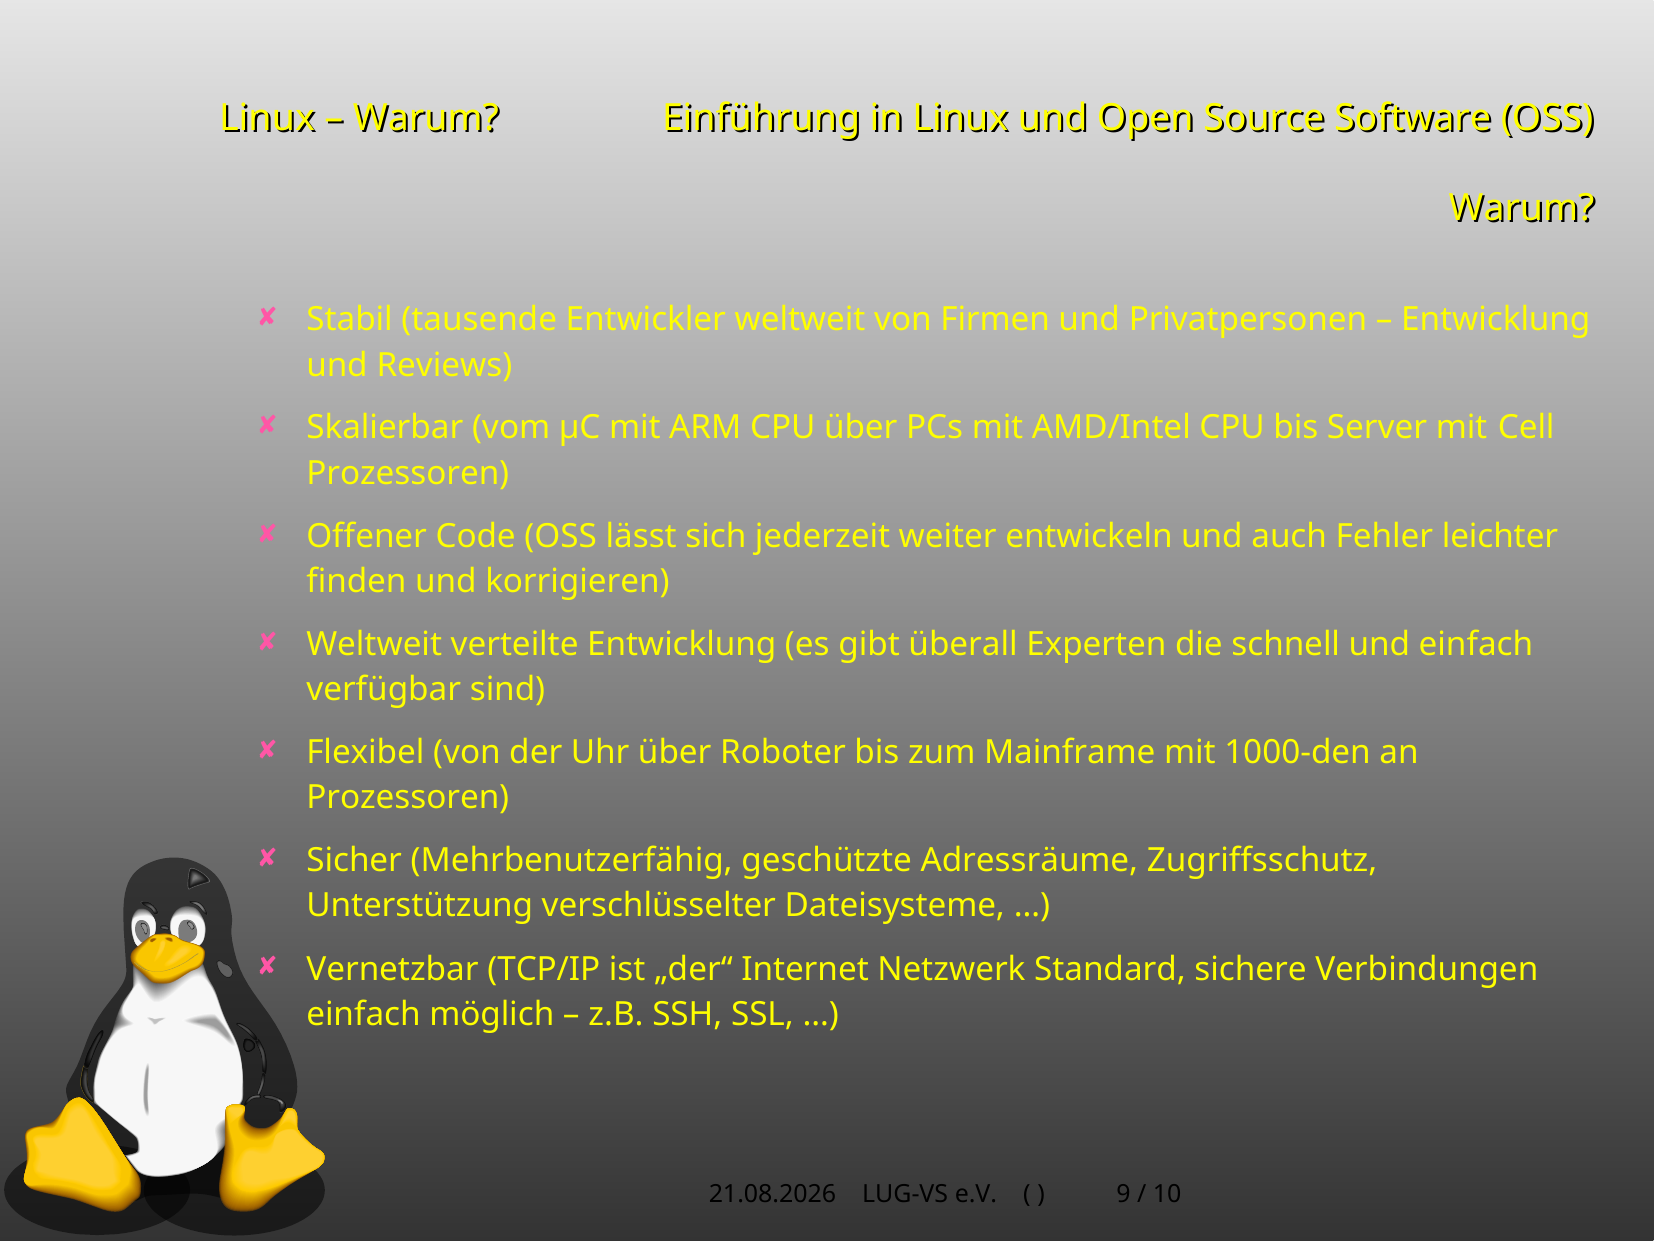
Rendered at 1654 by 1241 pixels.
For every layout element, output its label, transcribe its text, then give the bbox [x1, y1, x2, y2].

title Linux – Warum? Einführung in Linux und Open Source Software (OSS) Warum? [167, 58, 1595, 266]
list Stabil (tausende Entwickler weltweit von Firmen und Privatpersonen – Entwicklung und Reviews) Skalierbar (vom µC mit ARM CPU über PCs mit AMD/Intel CPU bis Server mit Cell Prozessoren) Offener Code (OSS lässt sich jederzeit weiter entwickeln und auch Fehler leichter finden und korrigieren) Weltweit verteilte Entwicklung (es gibt überall Experten die schnell und einfach verfügbar sind) Flexibel (von der Uhr über Roboter bis zum Mainframe mit 1000-den an Prozessoren) Sicher (Mehrbenutzerfähig, geschützte Adressräume, Zugriffsschutz, Unterstützung verschlüsselter Dateisysteme, …) Vernetzbar (TCP/IP ist „der“ Internet Netzwerk Standard, sichere Verbindungen einfach möglich – z.B. SSH, SSL, …) [259, 295, 1595, 1114]
